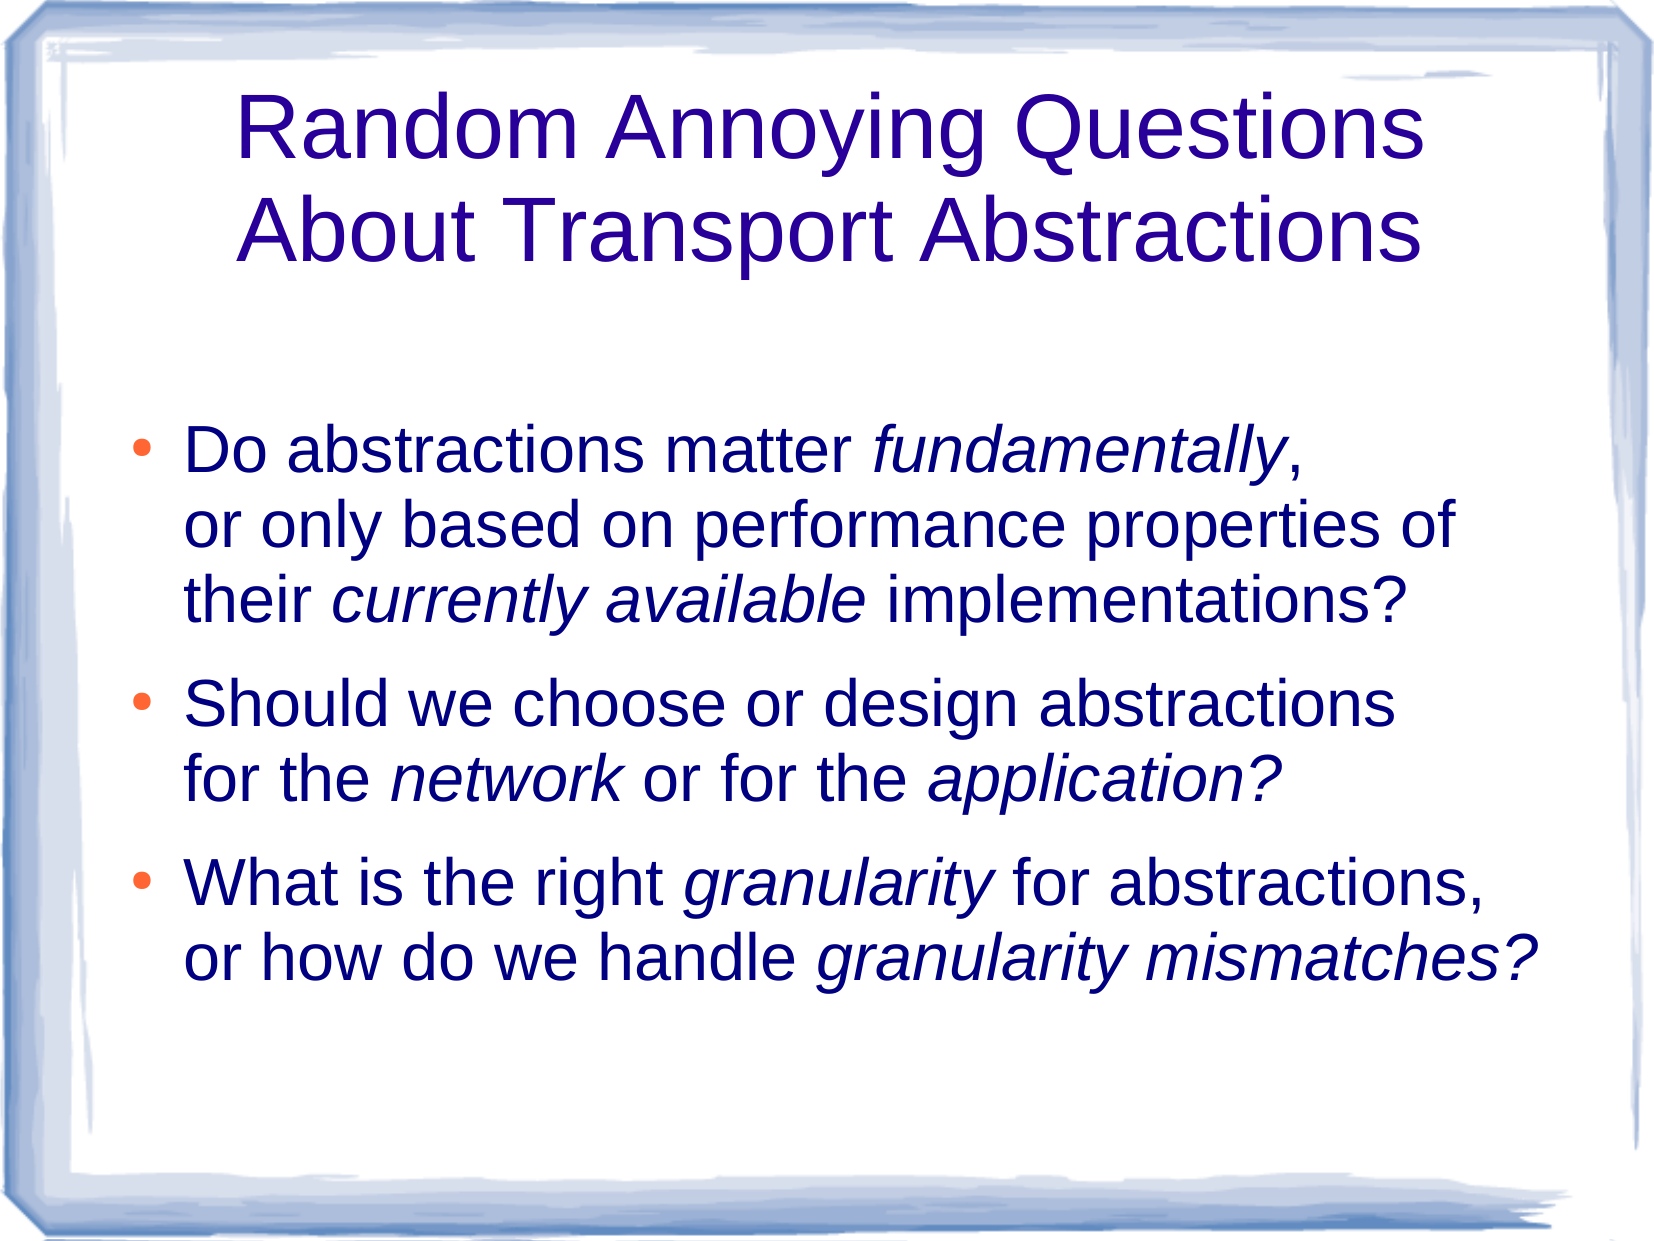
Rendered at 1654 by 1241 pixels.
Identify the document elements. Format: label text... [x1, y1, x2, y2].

title Random Annoying Questions About Transport Abstractions [86, 75, 1576, 283]
picture [0, 0, 1654, 1241]
list Do abstractions matter fundamentally, or only based on performance properties of their currently available implementations? Should we choose or design abstractions for the network or for the application? What is the right granularity for abstractions, or how do we handle granularity mismatches? [112, 412, 1566, 1092]
